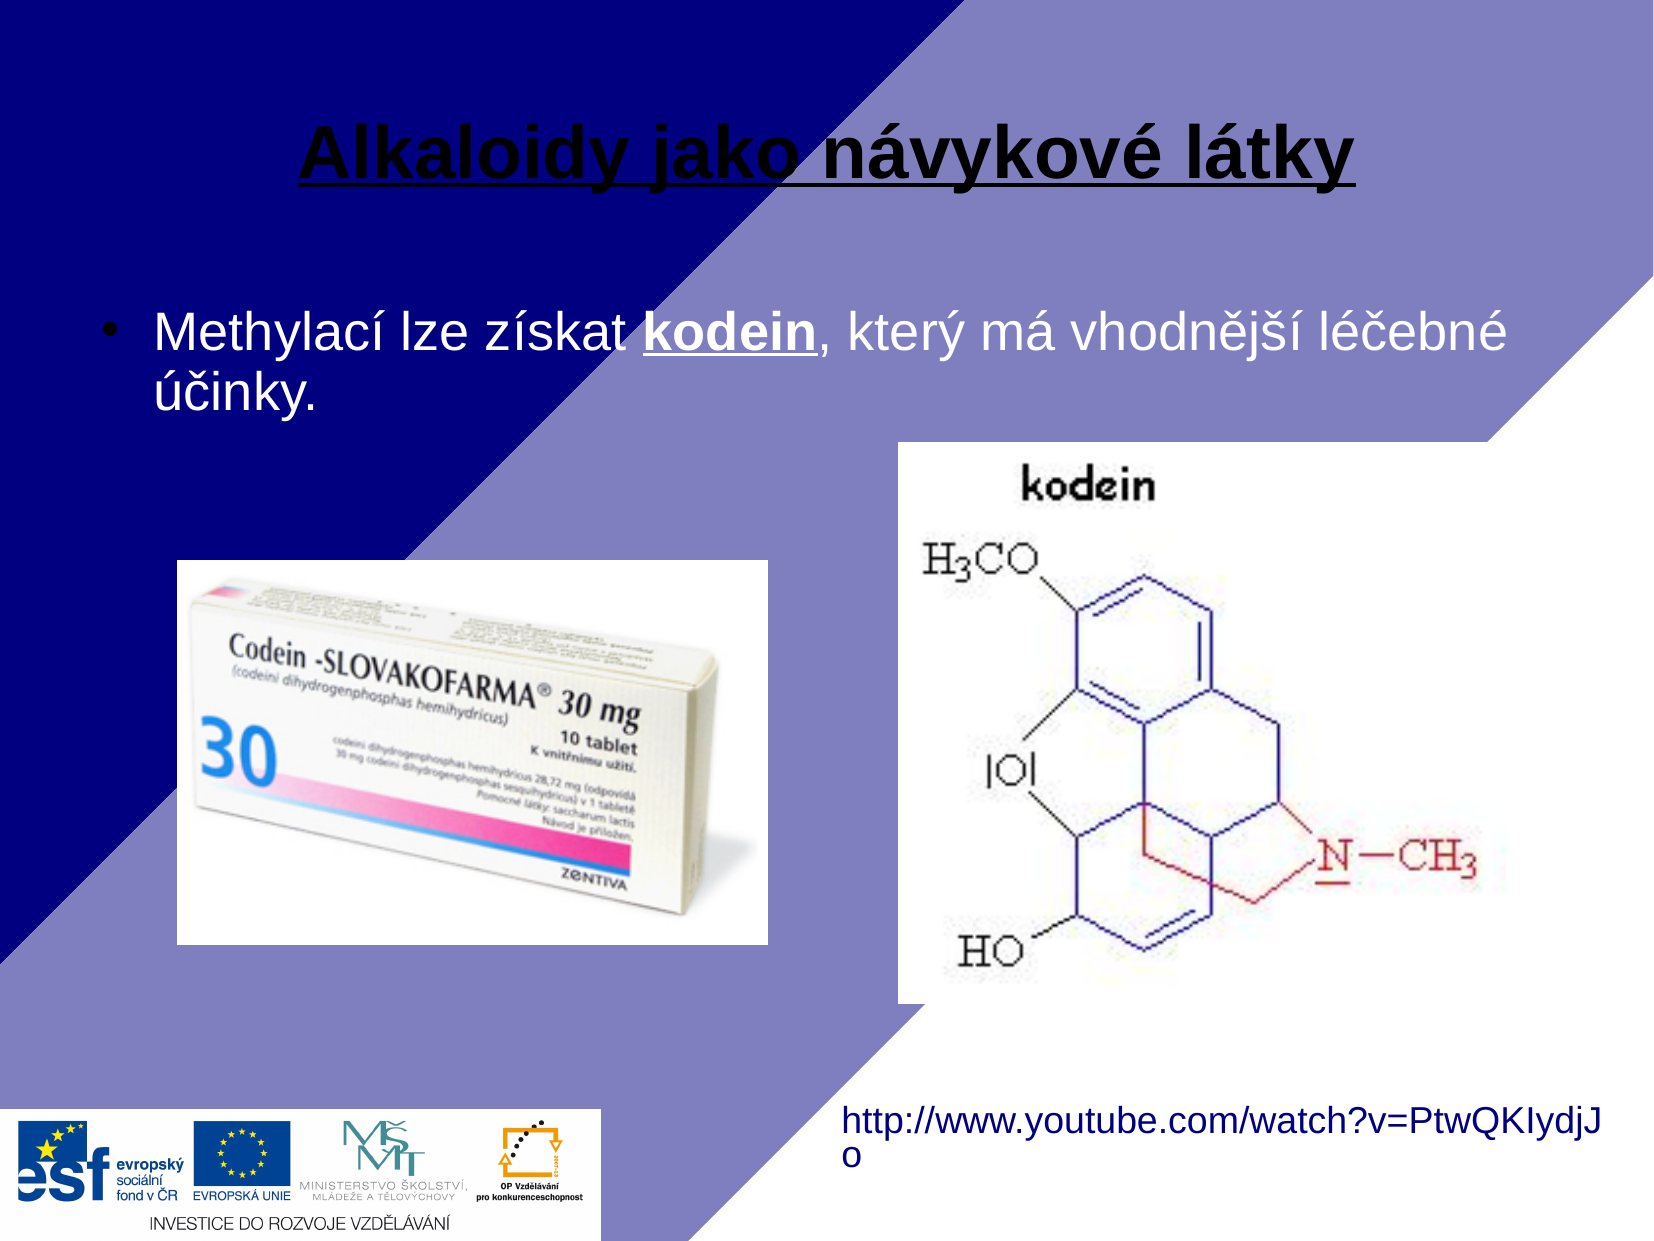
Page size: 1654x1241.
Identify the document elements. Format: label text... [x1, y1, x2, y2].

picture [0, 1109, 601, 1241]
picture [177, 560, 768, 945]
list Methylací lze získat kodein, který má vhodnější léčebné účinky. [82, 210, 1571, 1030]
text_box http://www.youtube.com/watch?v=PtwQKIydjJo [826, 1092, 1634, 1192]
picture [898, 442, 1506, 1004]
title Alkaloidy jako návykové látky [82, 49, 1571, 210]
